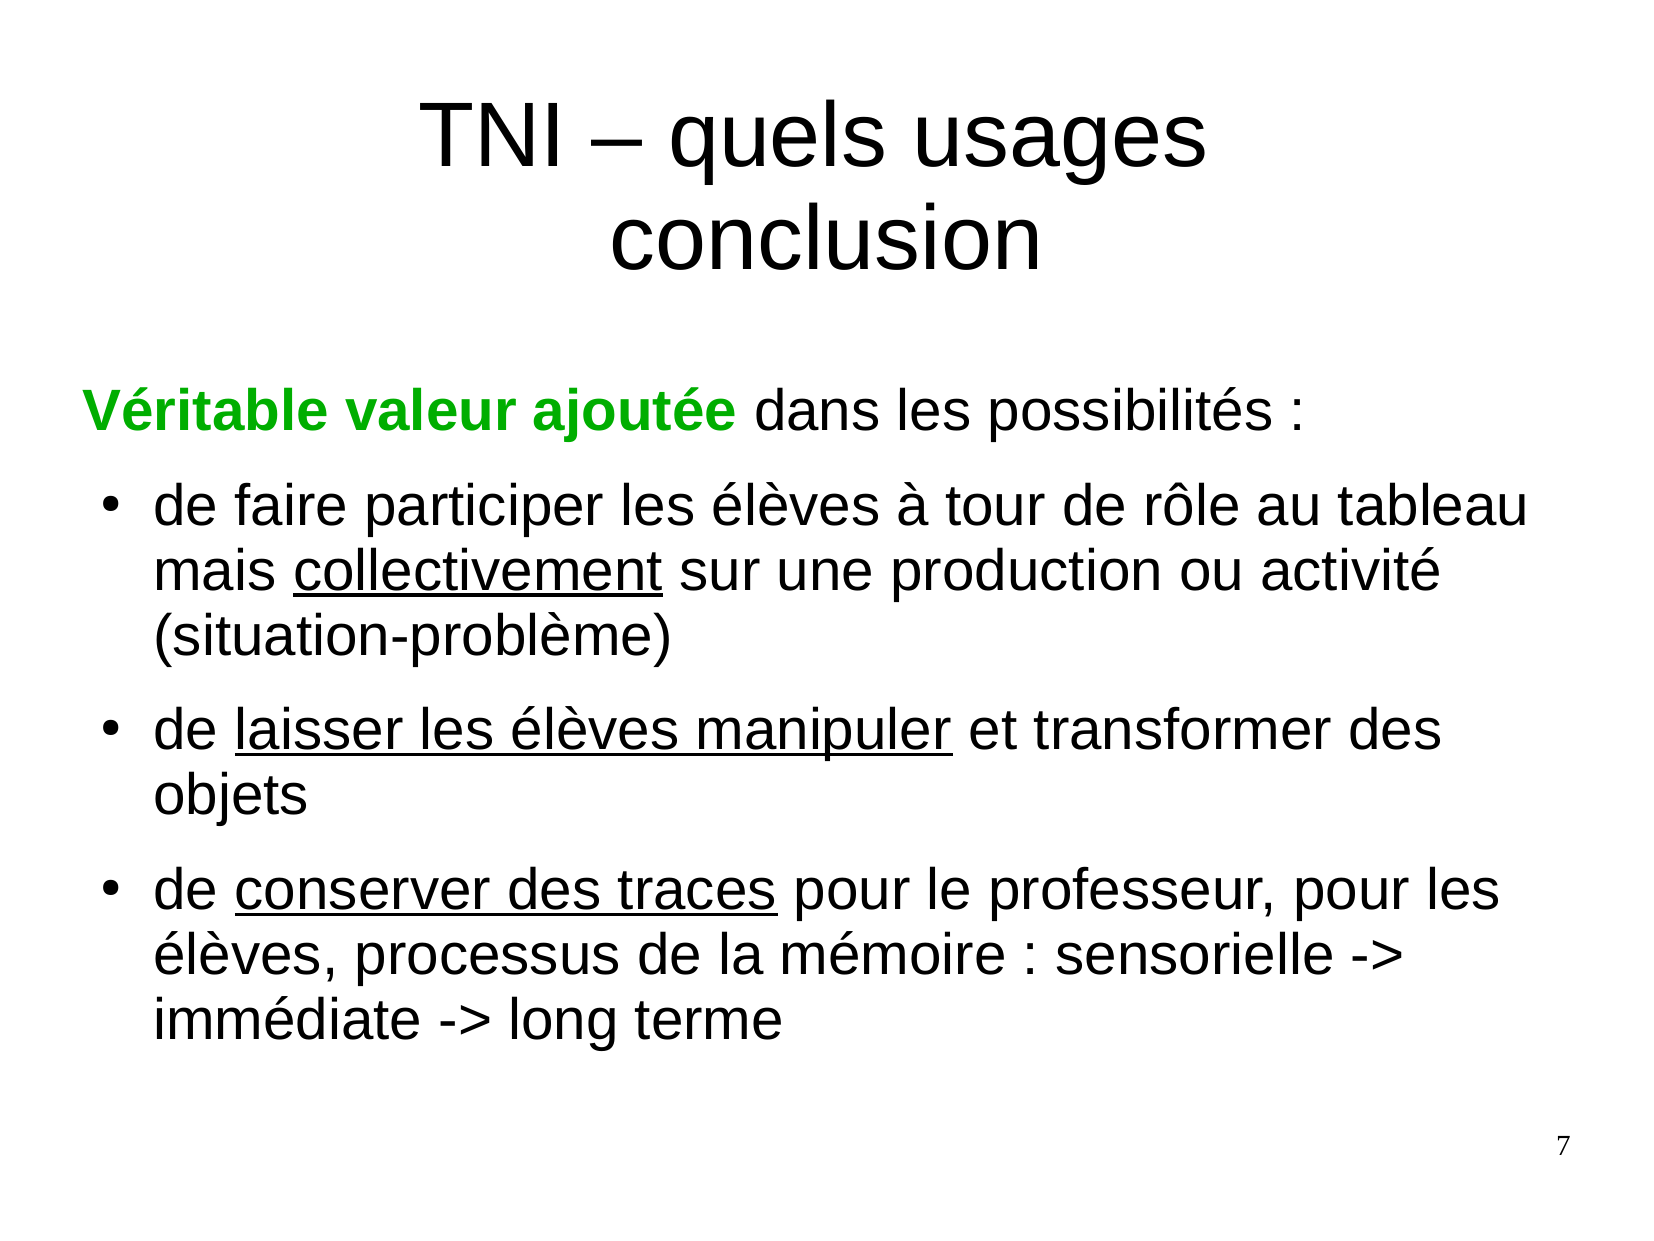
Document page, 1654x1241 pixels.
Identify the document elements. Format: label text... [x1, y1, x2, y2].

title TNI – quels usages conclusion [82, 77, 1571, 296]
list Véritable valeur ajoutée dans les possibilités : de faire participer les élèves à tour de rôle au tableau mais collectivement sur une production ou activité (situation-problème) de laisser les élèves manipuler et transformer des objets de conserver des traces pour le professeur, pour les élèves, processus de la mémoire : sensorielle -> immédiate -> long terme [82, 377, 1607, 1052]
